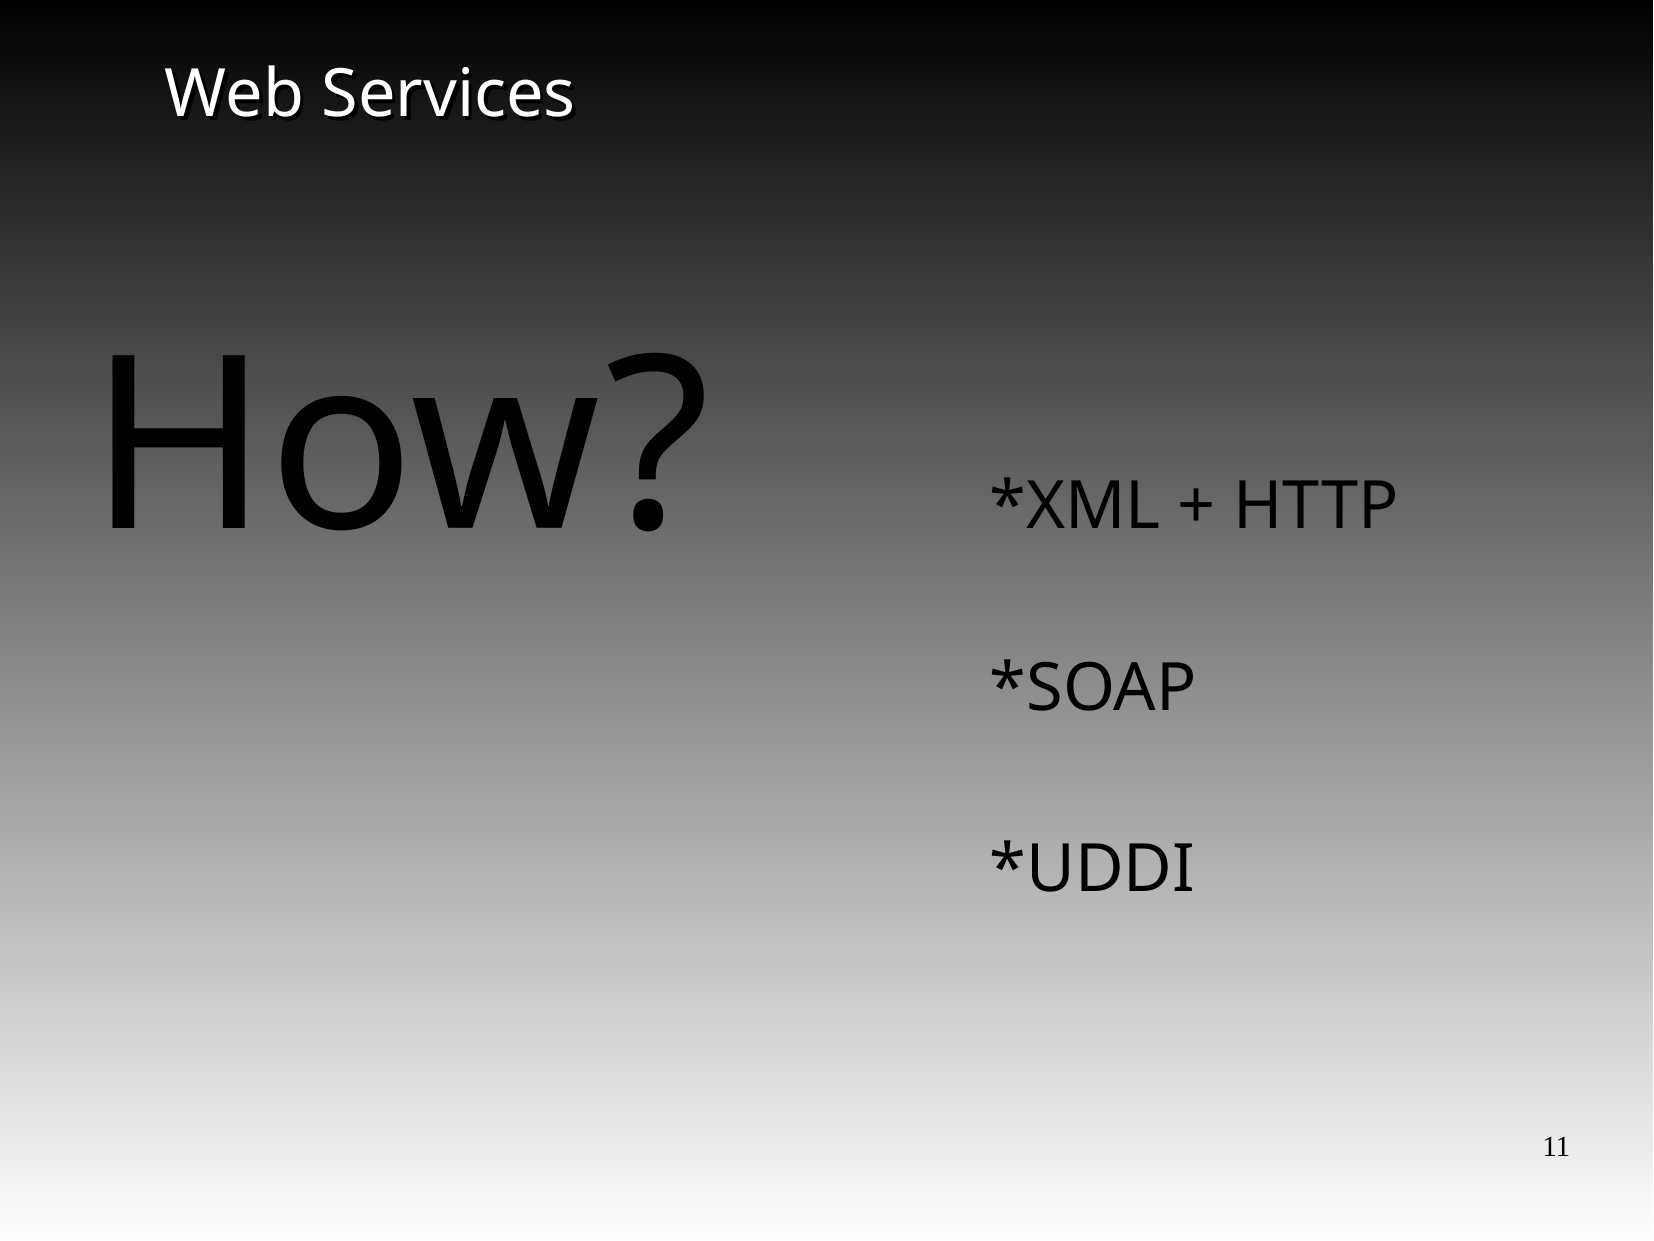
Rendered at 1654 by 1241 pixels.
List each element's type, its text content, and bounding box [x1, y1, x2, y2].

text_box How? [75, 262, 745, 668]
text_box *XML + HTTP *SOAP *UDDI [975, 450, 1536, 1241]
text_box Web Services [150, 37, 652, 160]
